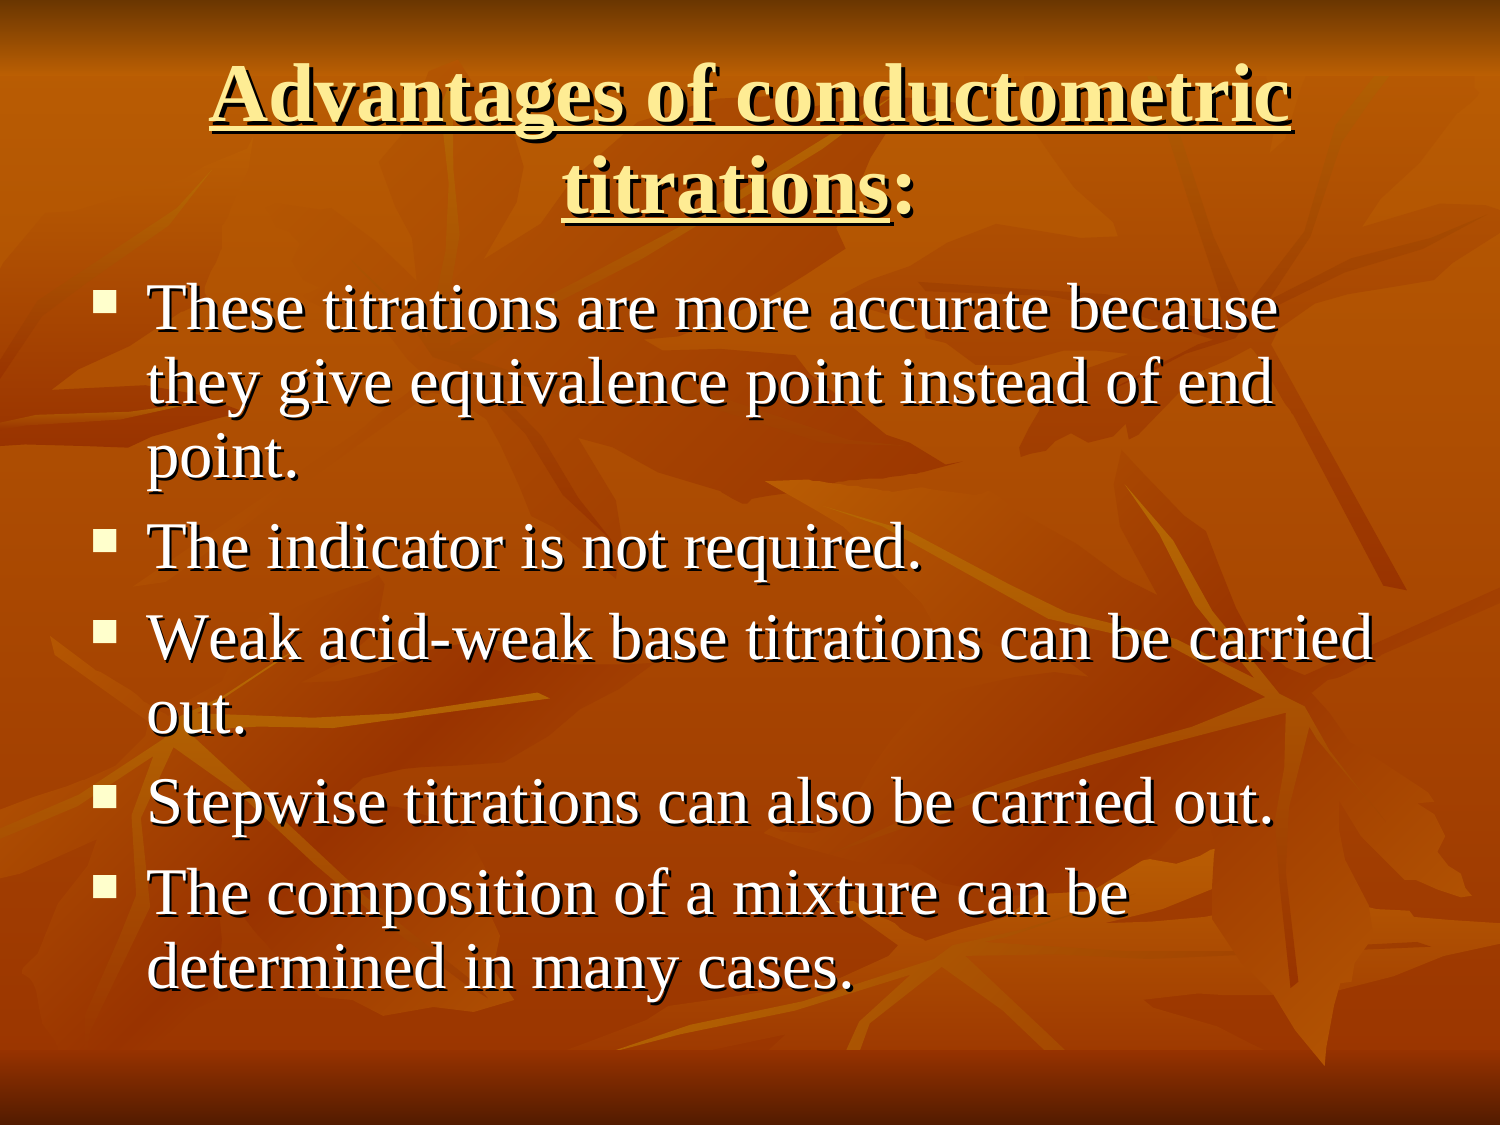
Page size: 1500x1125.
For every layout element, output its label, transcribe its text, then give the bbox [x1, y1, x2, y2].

title Advantages of conductometric titrations: [75, 31, 1426, 248]
list These titrations are more accurate because they give equivalence point instead of end point. The indicator is not required. Weak acid-weak base titrations can be carried out. Stepwise titrations can also be carried out. The composition of a mixture can be determined in many cases. [75, 262, 1426, 1065]
